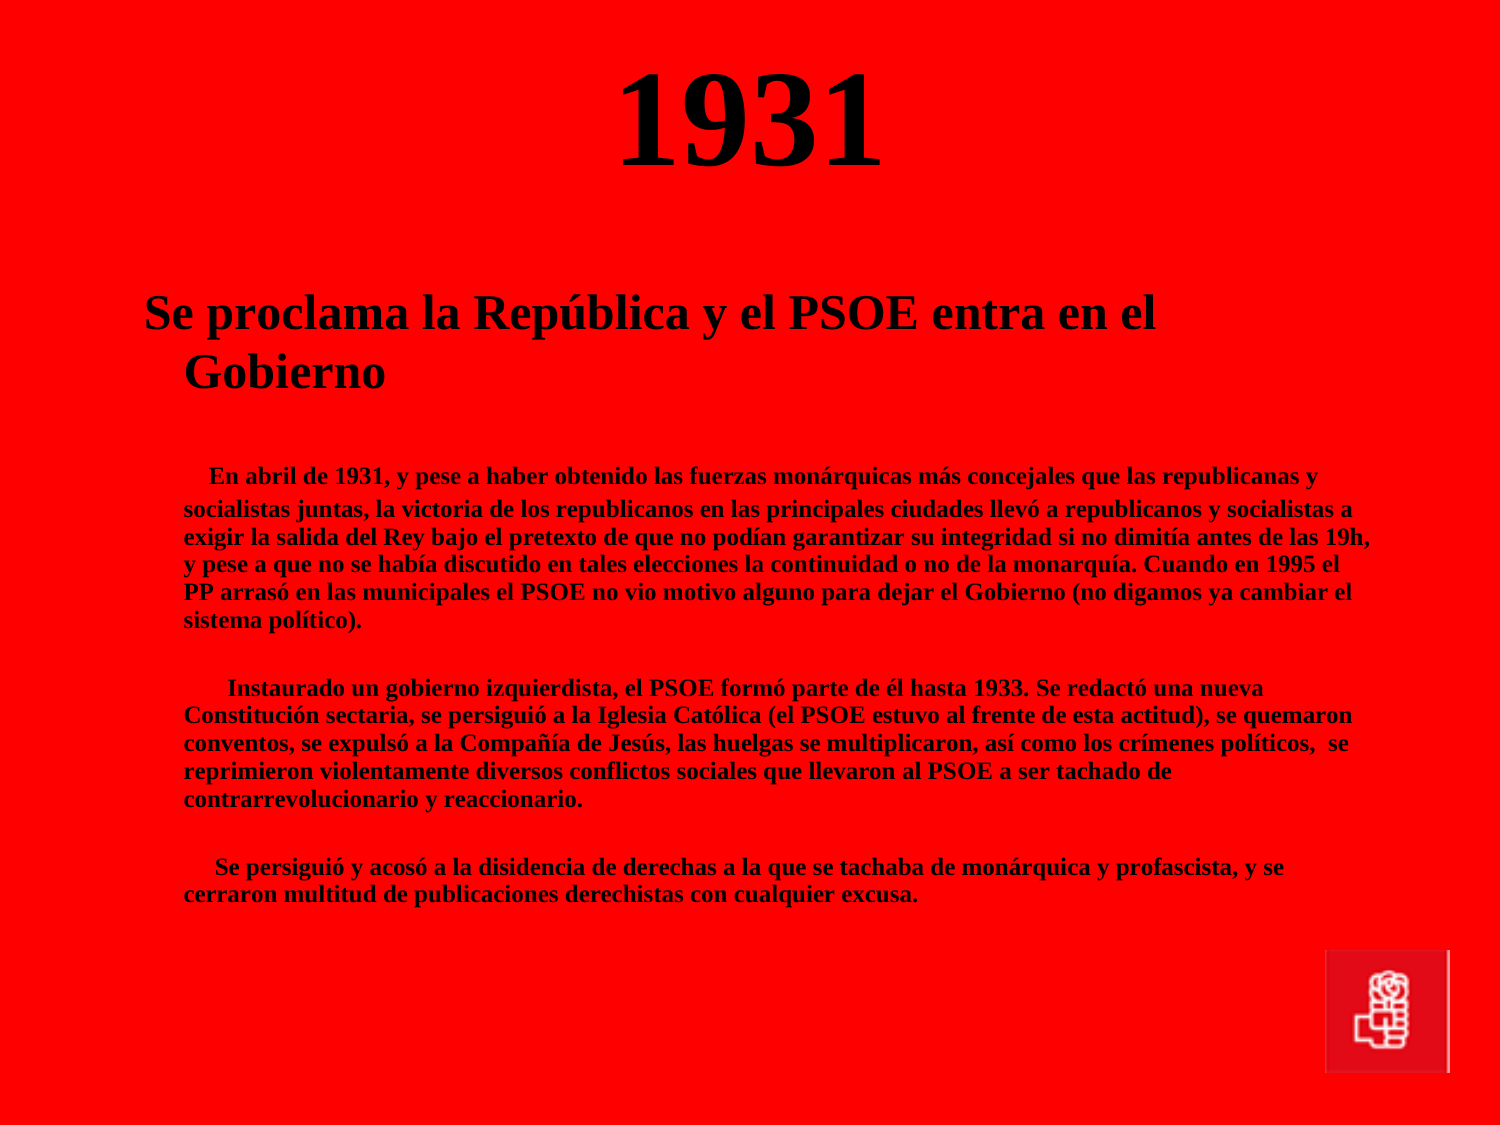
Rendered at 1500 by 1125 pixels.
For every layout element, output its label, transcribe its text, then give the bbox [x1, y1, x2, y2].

picture [1325, 950, 1450, 1073]
list Se proclama la República y el PSOE entra en el Gobierno En abril de 1931, y pese a haber obtenido las fuerzas monárquicas más concejales que las republicanas y socialistas juntas, la victoria de los republicanos en las principales ciudades llevó a republicanos y socialistas a exigir la salida del Rey bajo el pretexto de que no podían garantizar su integridad si no dimitía antes de las 19h, y pese a que no se había discutido en tales elecciones la continuidad o no de la monarquía. Cuando en 1995 el PP arrasó en las municipales el PSOE no vio motivo alguno para dejar el Gobierno (no digamos ya cambiar el sistema político). Instaurado un gobierno izquierdista, el PSOE formó parte de él hasta 1933. Se redactó una nueva Constitución sectaria, se persiguió a la Iglesia Católica (el PSOE estuvo al frente de esta actitud), se quemaron conventos, se expulsó a la Compañía de Jesús, las huelgas se multiplicaron, así como los crímenes políticos, se reprimieron violentamente diversos conflictos sociales que llevaron al PSOE a ser tachado de contrarrevolucionario y reaccionario. Se persiguió y acosó a la disidencia de derechas a la que se tachaba de monárquica y profascista, y se cerraron multitud de publicaciones derechistas con cualquier excusa. [112, 262, 1388, 1001]
title 1931 [112, 28, 1388, 209]
